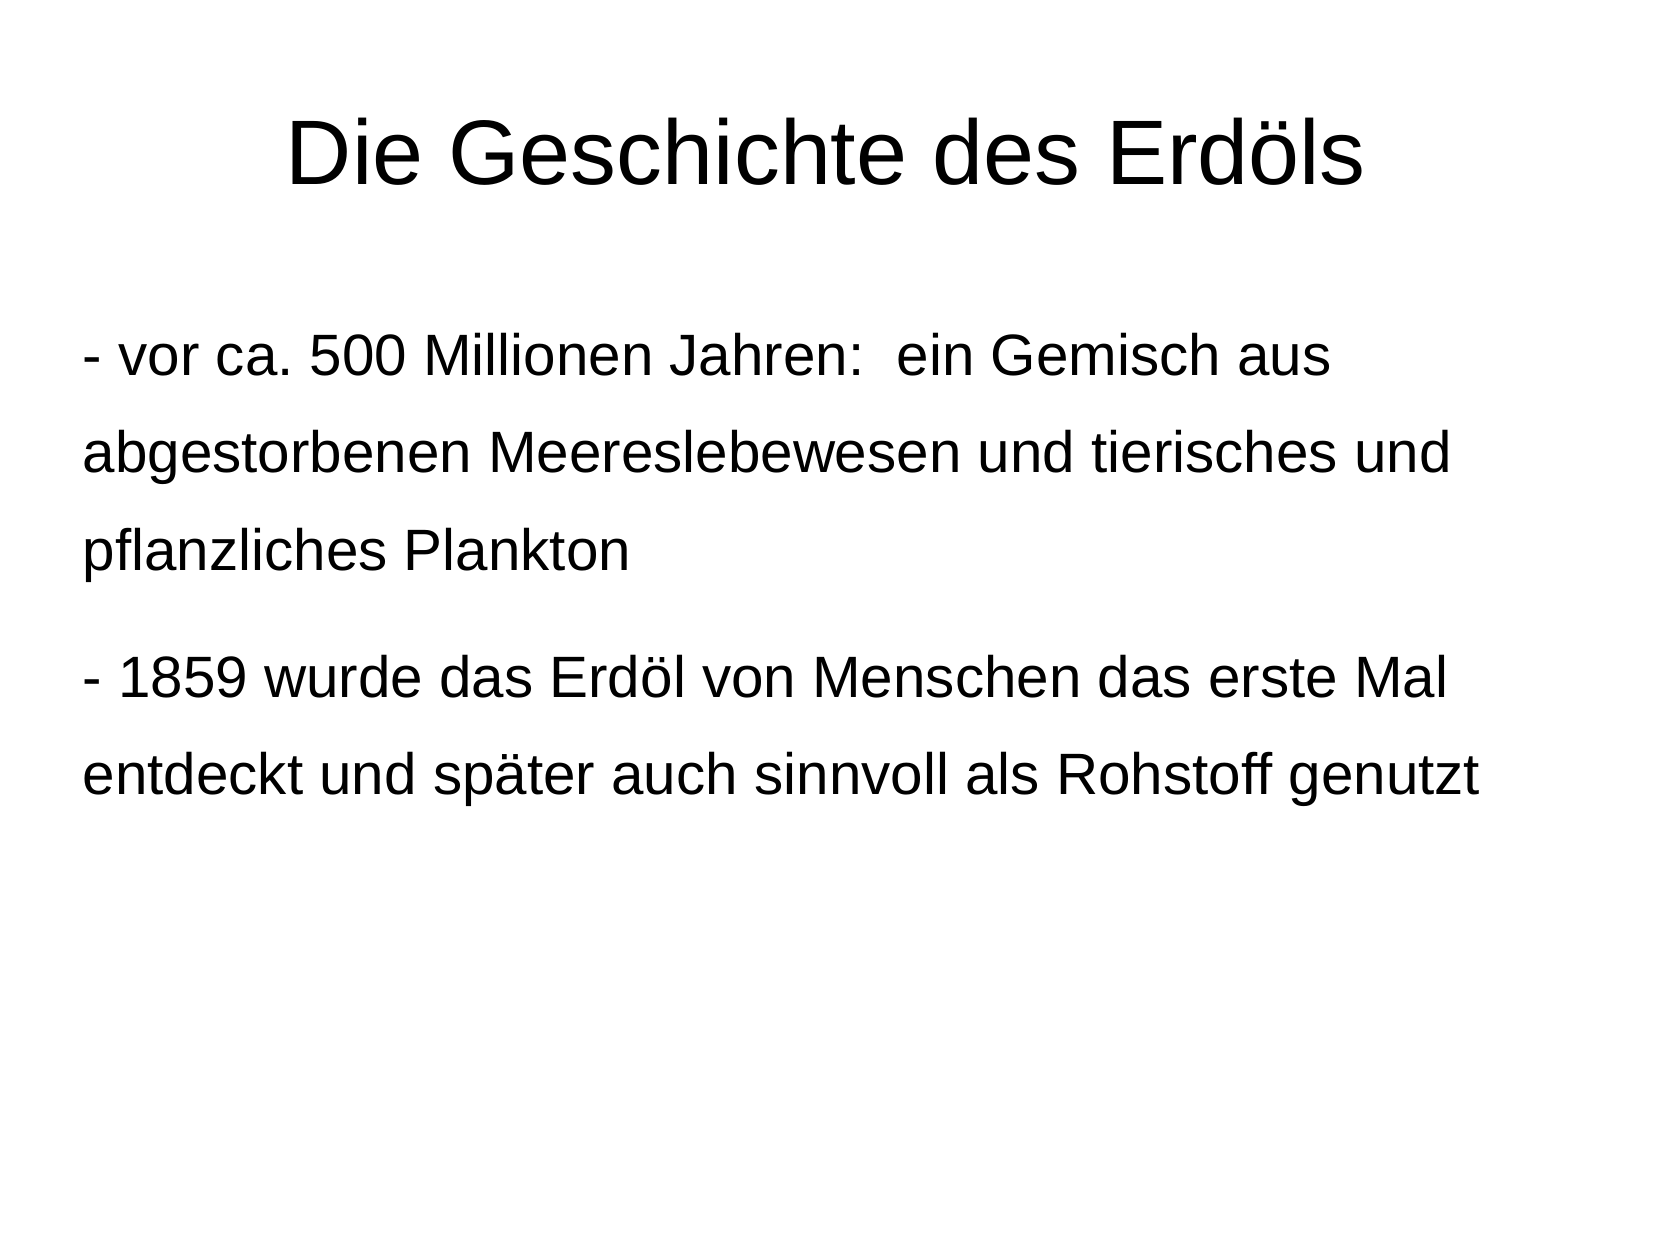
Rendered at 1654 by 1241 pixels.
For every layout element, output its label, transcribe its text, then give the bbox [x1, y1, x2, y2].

list - vor ca. 500 Millionen Jahren: ein Gemisch aus abgestorbenen Meereslebewesen und tierisches und pflanzliches Plankton - 1859 wurde das Erdöl von Menschen das erste Mal entdeckt und später auch sinnvoll als Rohstoff genutzt [82, 290, 1571, 1109]
title Die Geschichte des Erdöls [82, 49, 1571, 257]
